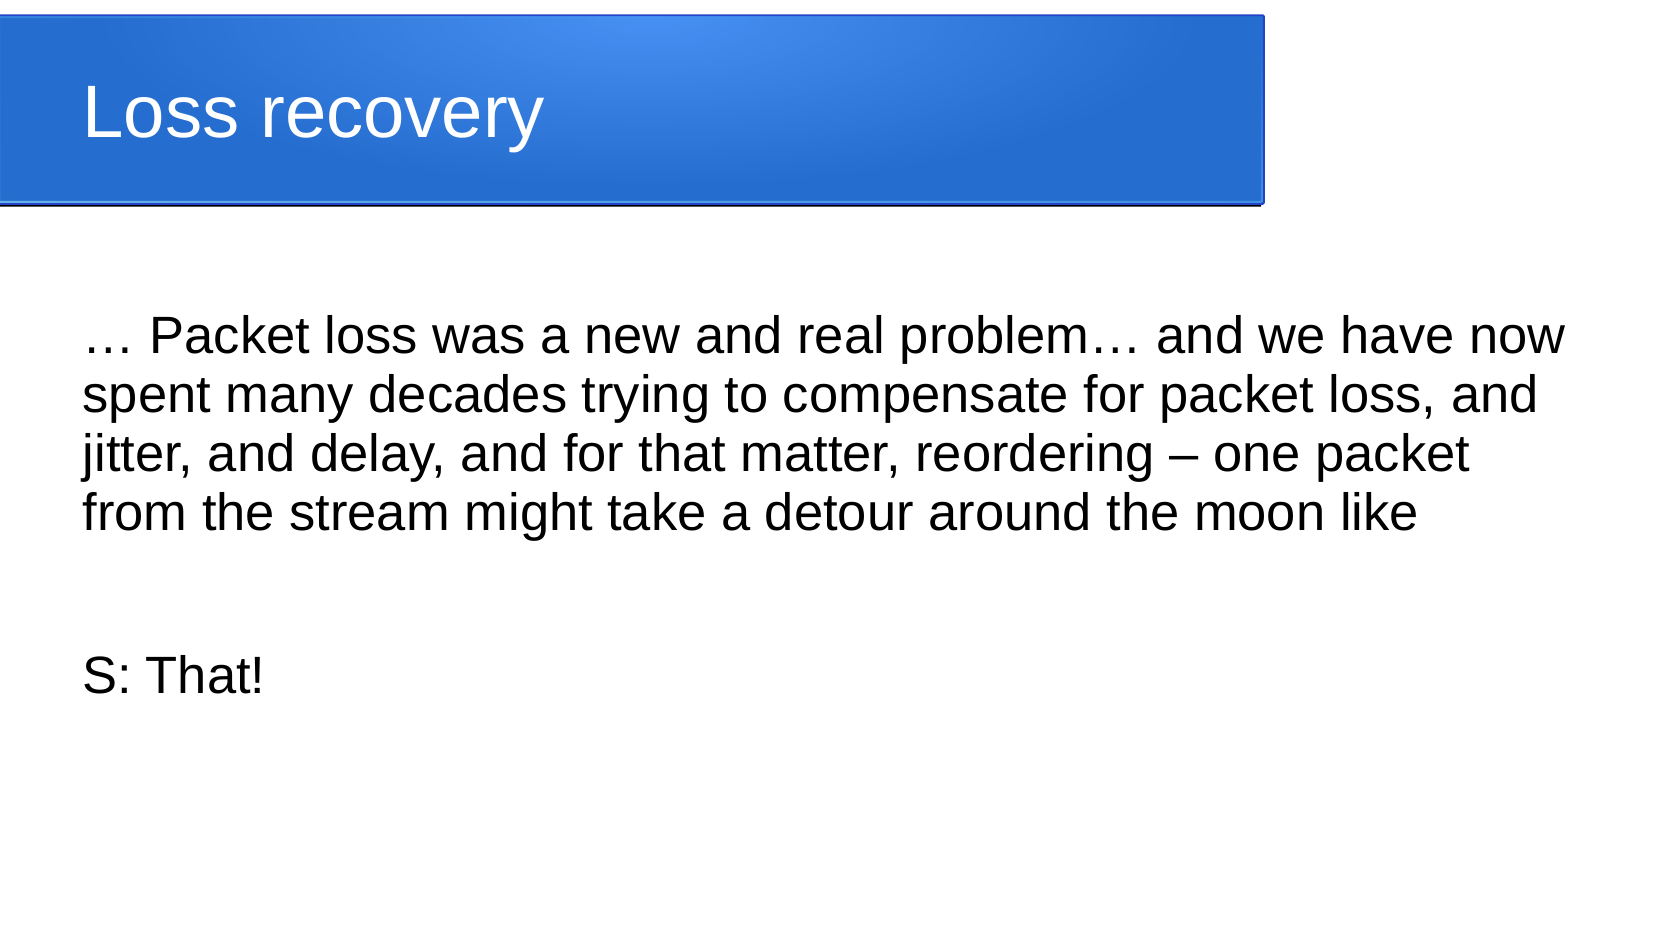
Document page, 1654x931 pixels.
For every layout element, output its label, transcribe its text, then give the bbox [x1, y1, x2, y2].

list … Packet loss was a new and real problem… and we have now spent many decades trying to compensate for packet loss, and jitter, and delay, and for that matter, reordering – one packet from the stream might take a detour around the moon like S: That! [82, 224, 1571, 764]
title Loss recovery [82, 35, 1235, 189]
